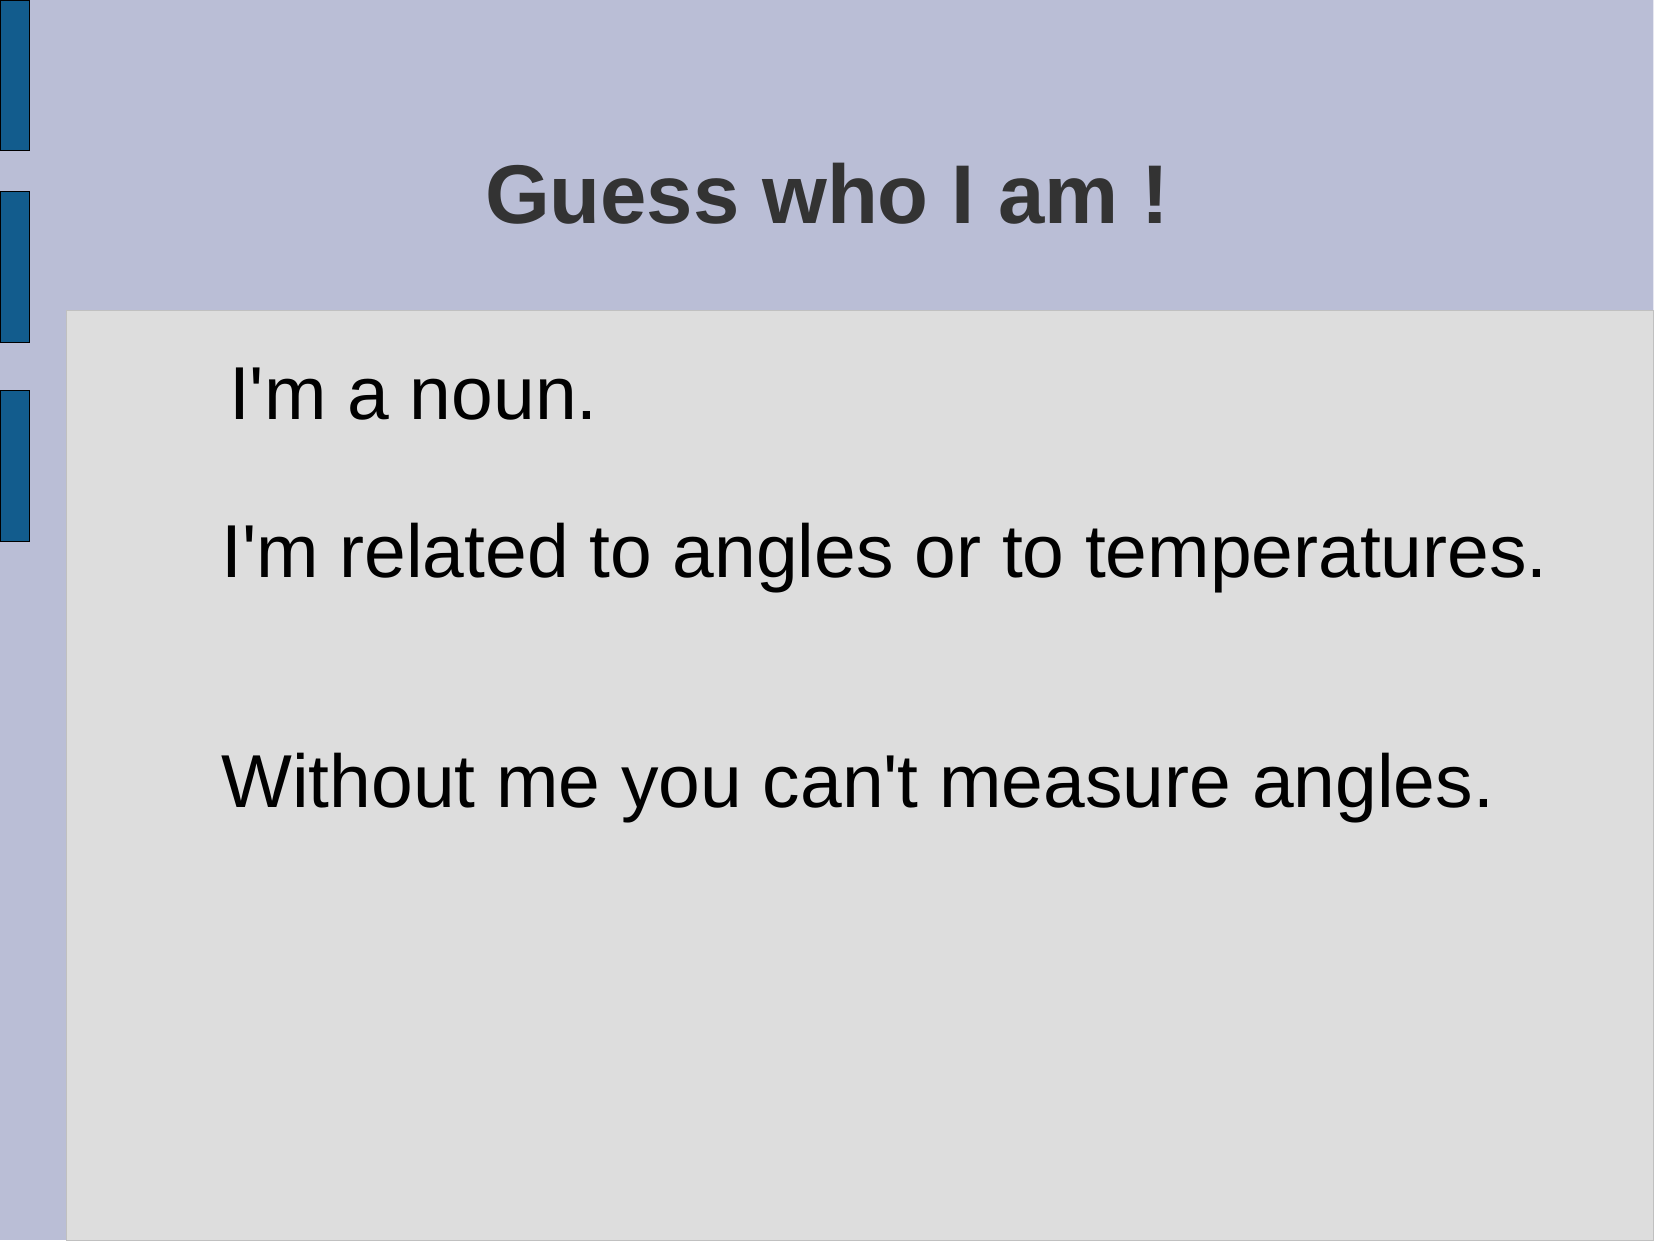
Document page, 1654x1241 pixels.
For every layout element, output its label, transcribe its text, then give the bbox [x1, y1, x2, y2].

text_box I'm a noun. [214, 344, 613, 443]
text_box I'm related to angles or to temperatures. [206, 501, 1564, 601]
title Guess who I am ! [121, 91, 1534, 299]
text_box Without me you can't measure angles. [206, 732, 1510, 832]
